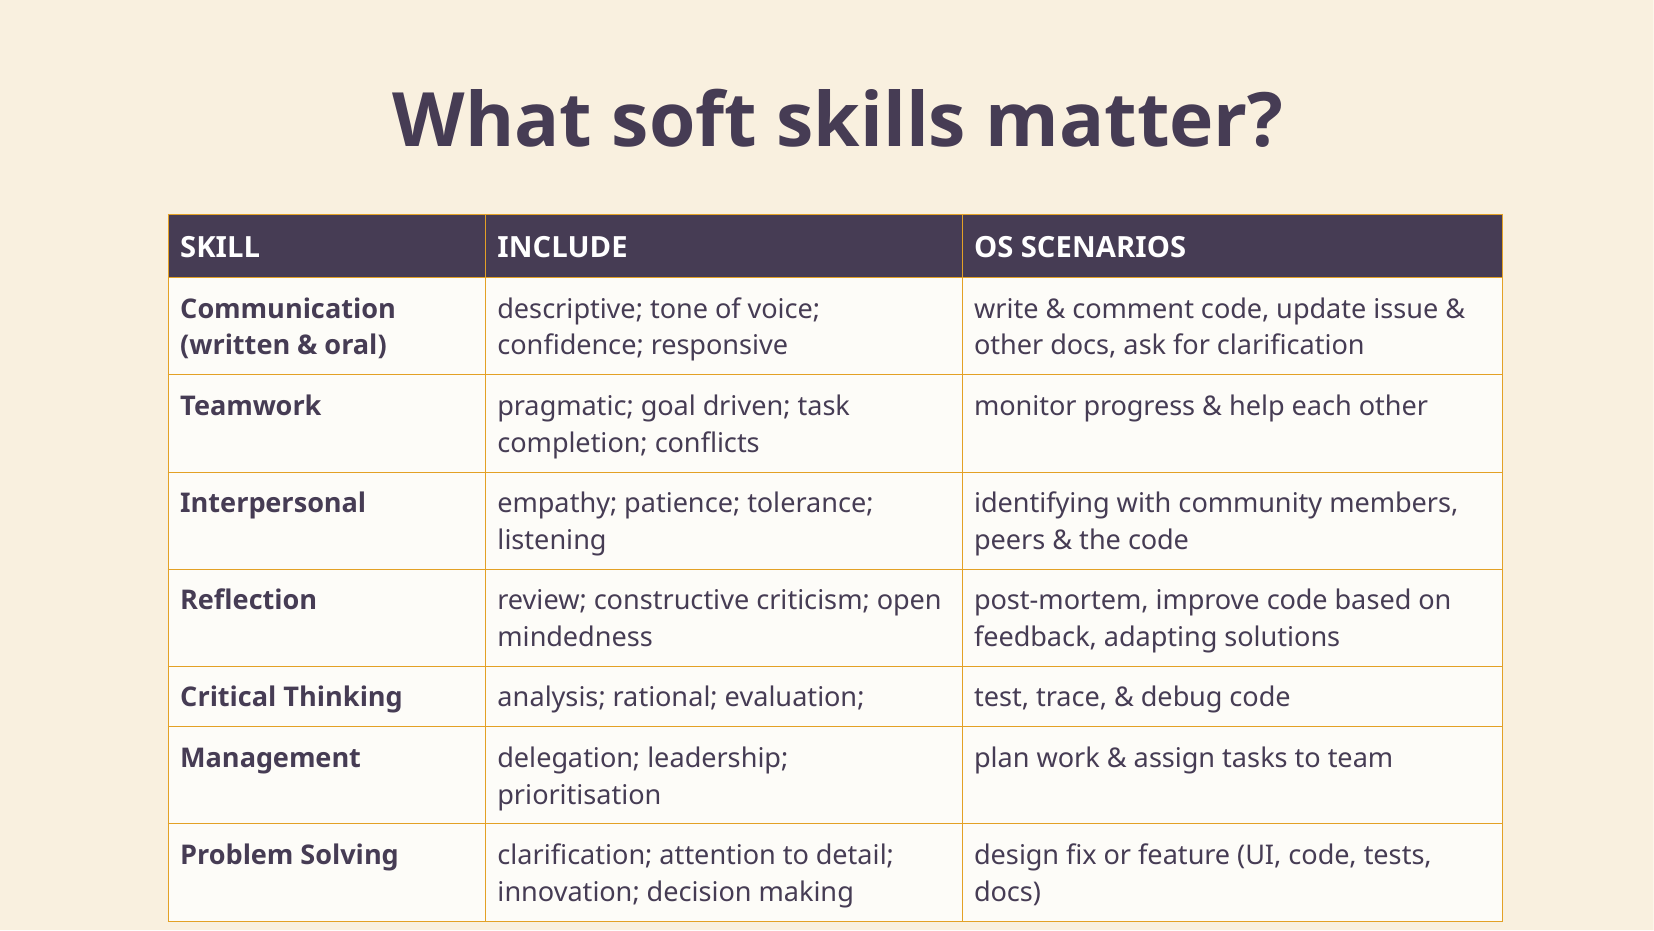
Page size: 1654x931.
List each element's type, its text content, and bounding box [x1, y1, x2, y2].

table_cell Interpersonal [169, 473, 485, 569]
table_cell monitor progress & help each other [963, 375, 1502, 472]
table_cell analysis; rational; evaluation; [486, 667, 962, 726]
table_cell clarification; attention to detail; innovation; decision making [486, 824, 962, 921]
table_header OS SCENARIOS [963, 215, 1502, 277]
table_cell Communication (written & oral) [169, 278, 485, 374]
table_cell Teamwork [169, 375, 485, 472]
table_cell Critical Thinking [169, 667, 485, 726]
table_cell Management [169, 727, 485, 823]
table_cell post-mortem, improve code based on feedback, adapting solutions [963, 570, 1502, 666]
table_cell test, trace, & debug code [963, 667, 1502, 726]
table_cell write & comment code, update issue & other docs, ask for clarification [963, 278, 1502, 374]
table_header SKILL [169, 215, 485, 277]
table_header INCLUDE [486, 215, 962, 277]
table_cell Reflection [169, 570, 485, 666]
table_cell design fix or feature (UI, code, tests, docs) [963, 824, 1502, 921]
table_cell review; constructive criticism; open mindedness [486, 570, 962, 666]
table_cell Problem Solving [169, 824, 485, 921]
text_box What soft skills matter? [183, 59, 1495, 200]
table_cell descriptive; tone of voice; confidence; responsive [486, 278, 962, 374]
table_cell identifying with community members, peers & the code [963, 473, 1502, 569]
table_cell plan work & assign tasks to team [963, 727, 1502, 823]
table_cell empathy; patience; tolerance; listening [486, 473, 962, 569]
table_cell pragmatic; goal driven; task completion; conflicts [486, 375, 962, 472]
table_cell delegation; leadership; prioritisation [486, 727, 962, 823]
